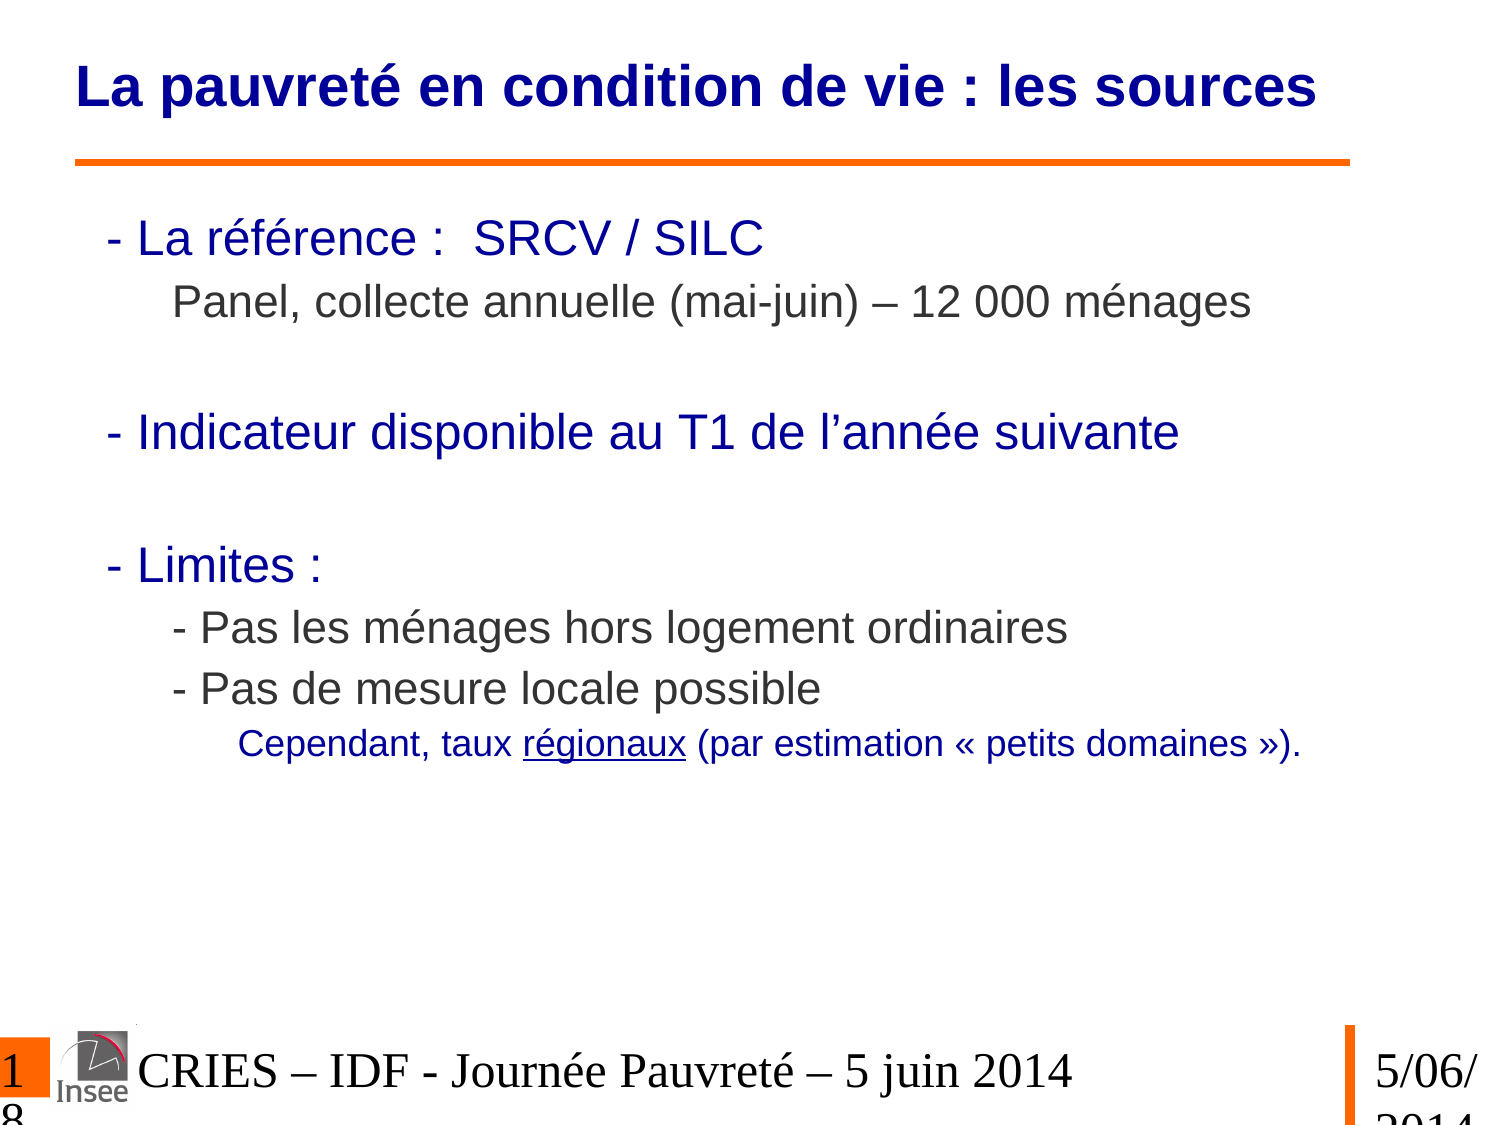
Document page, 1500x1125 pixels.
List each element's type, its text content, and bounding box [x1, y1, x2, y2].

title La pauvreté en condition de vie : les sources [75, 37, 1351, 138]
list - La référence : SRCV / SILC Panel, collecte annuelle (mai-juin) – 12 000 ménages - Indicateur disponible au T1 de l’année suivante - Limites : - Pas les ménages hors logement ordinaires - Pas de mesure locale possible Cependant, taux régionaux (par estimation « petits domaines »). [50, 212, 1450, 1000]
picture [50, 1024, 137, 1113]
